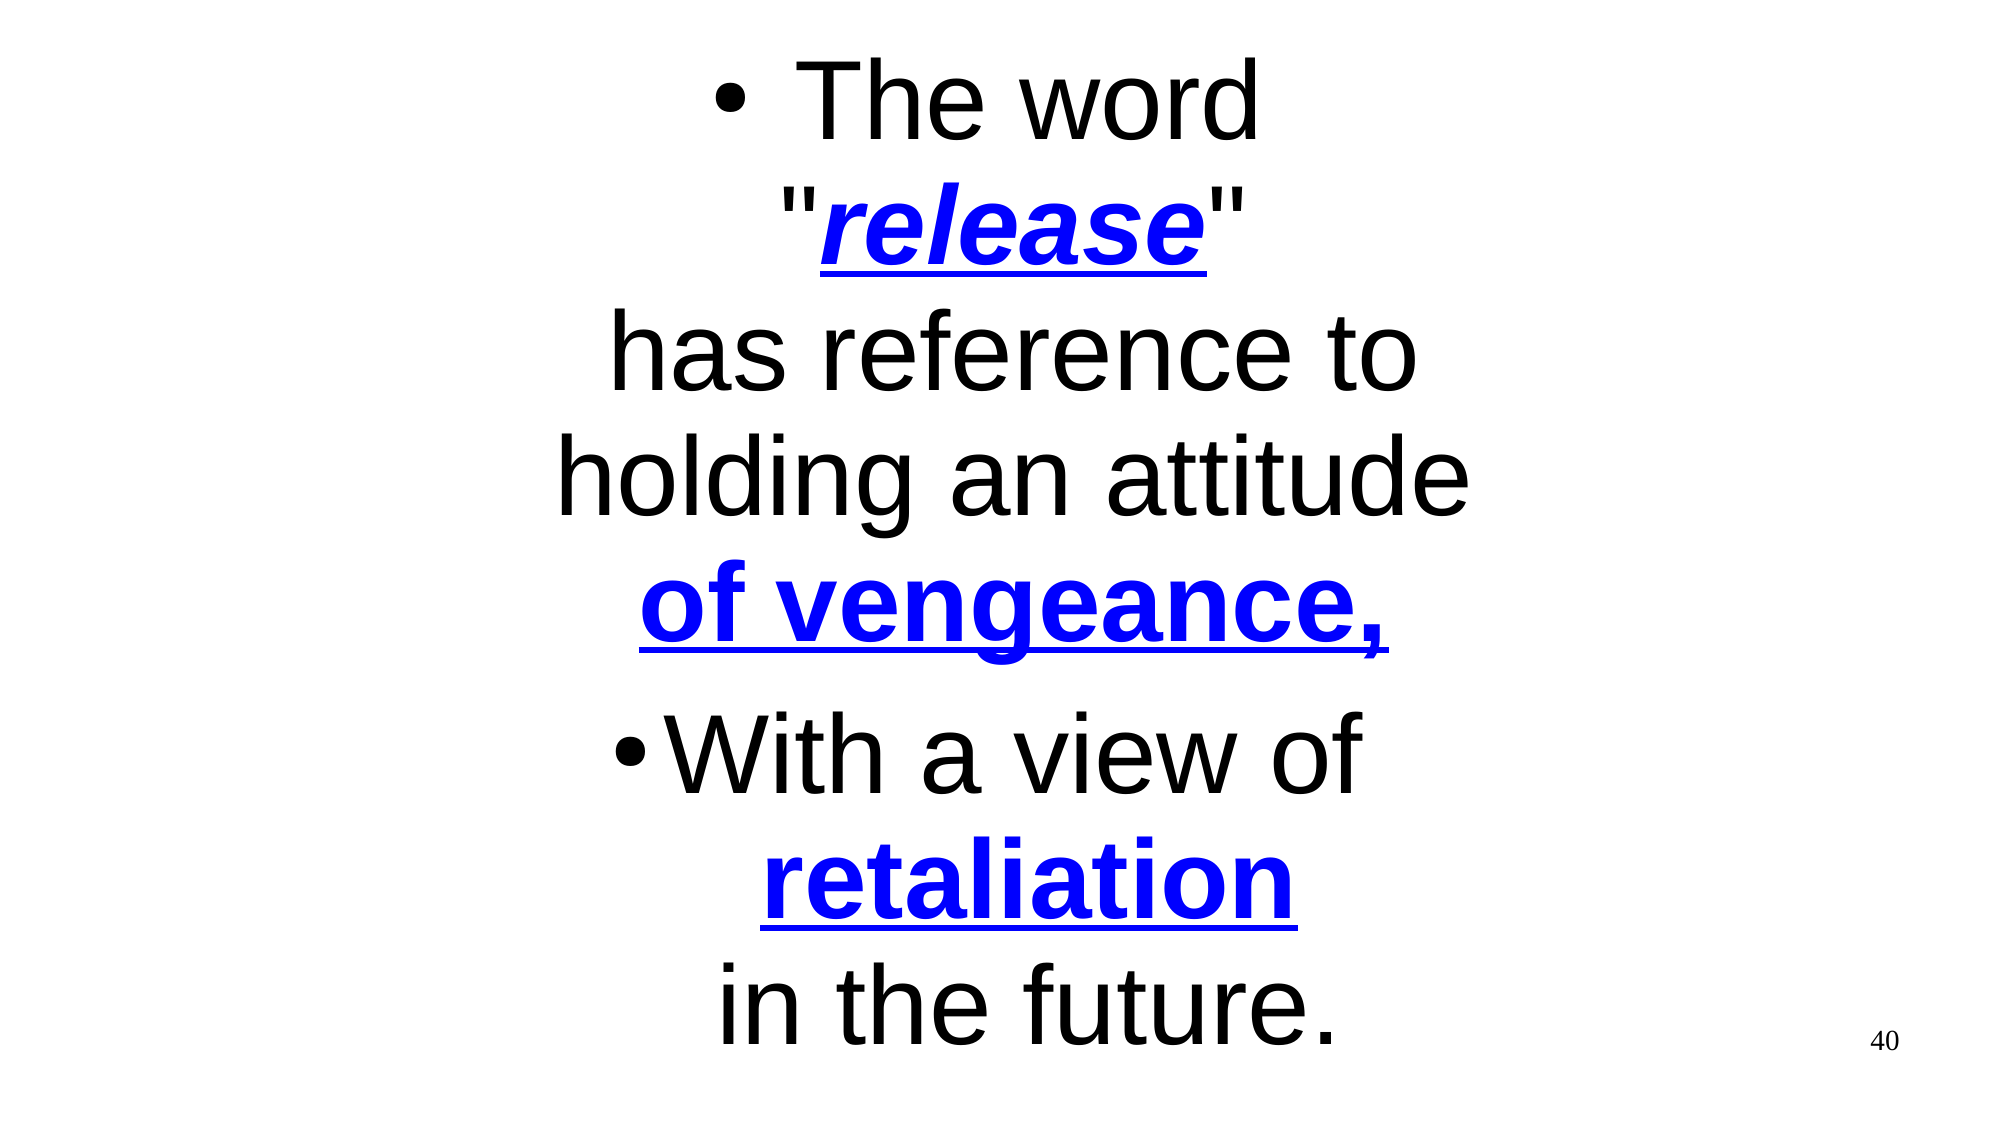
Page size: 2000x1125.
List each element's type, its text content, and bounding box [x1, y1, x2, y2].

list The word "release" has reference to holding an attitude of vengeance, With a view of retaliation in the future. [37, 37, 1951, 1088]
